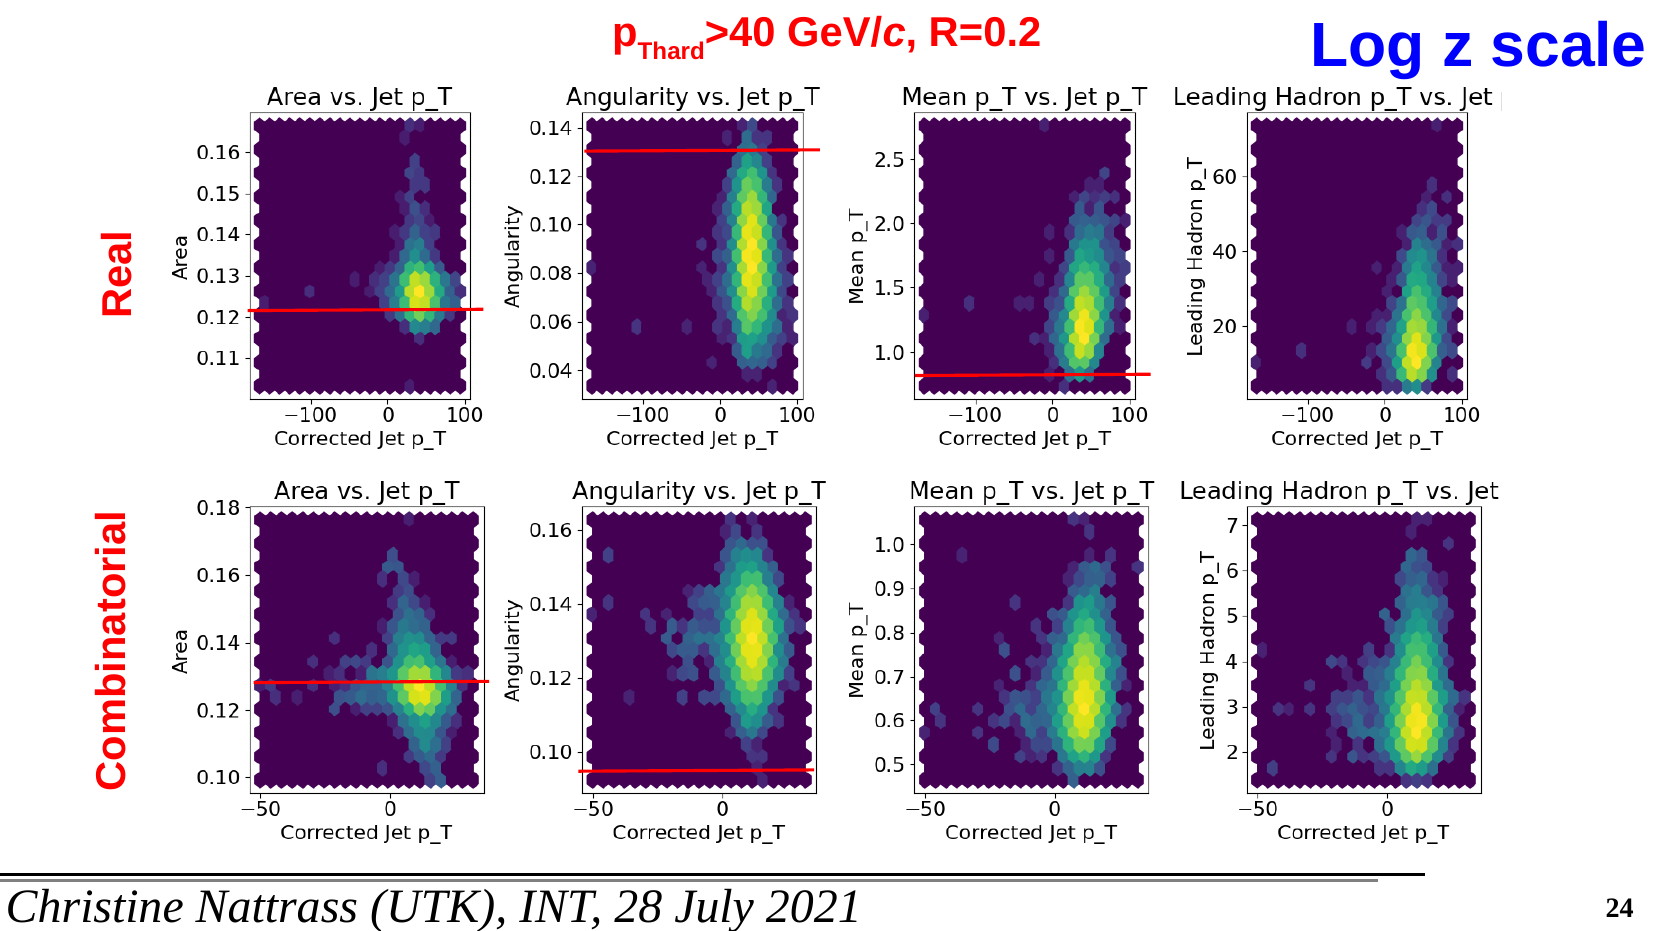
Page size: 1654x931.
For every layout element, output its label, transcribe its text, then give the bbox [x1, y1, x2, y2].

text_box Log z scale [1176, 2, 1654, 88]
text_box Real [85, 146, 171, 334]
picture [151, 20, 1502, 865]
text_box pThard>40 GeV/c, R=0.2 [570, 0, 1083, 73]
text_box Combinatorial [79, 476, 152, 806]
